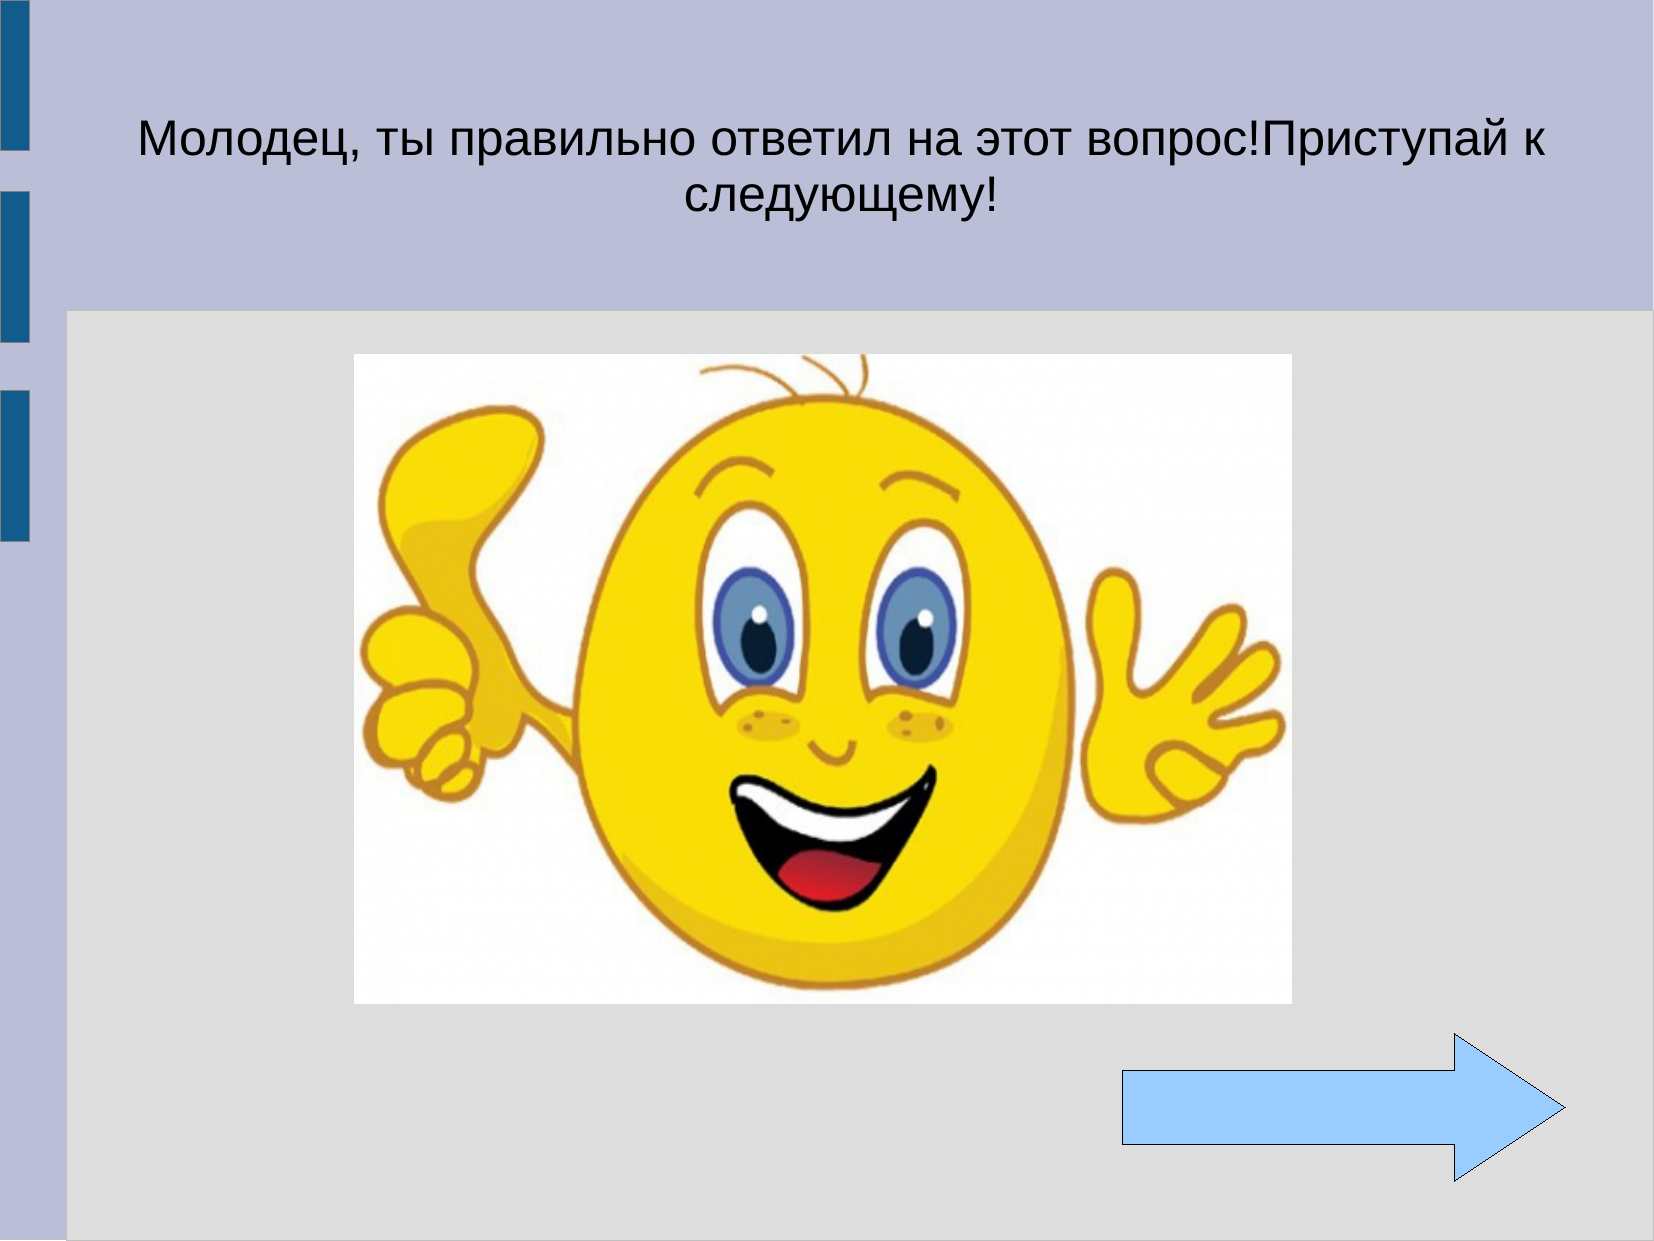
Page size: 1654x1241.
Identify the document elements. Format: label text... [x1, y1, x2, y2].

picture [354, 354, 1292, 1004]
text_box Молодец, ты правильно ответил на этот вопрос!Приступай к следующему! [59, 102, 1625, 384]
text_box [1122, 1033, 1566, 1182]
